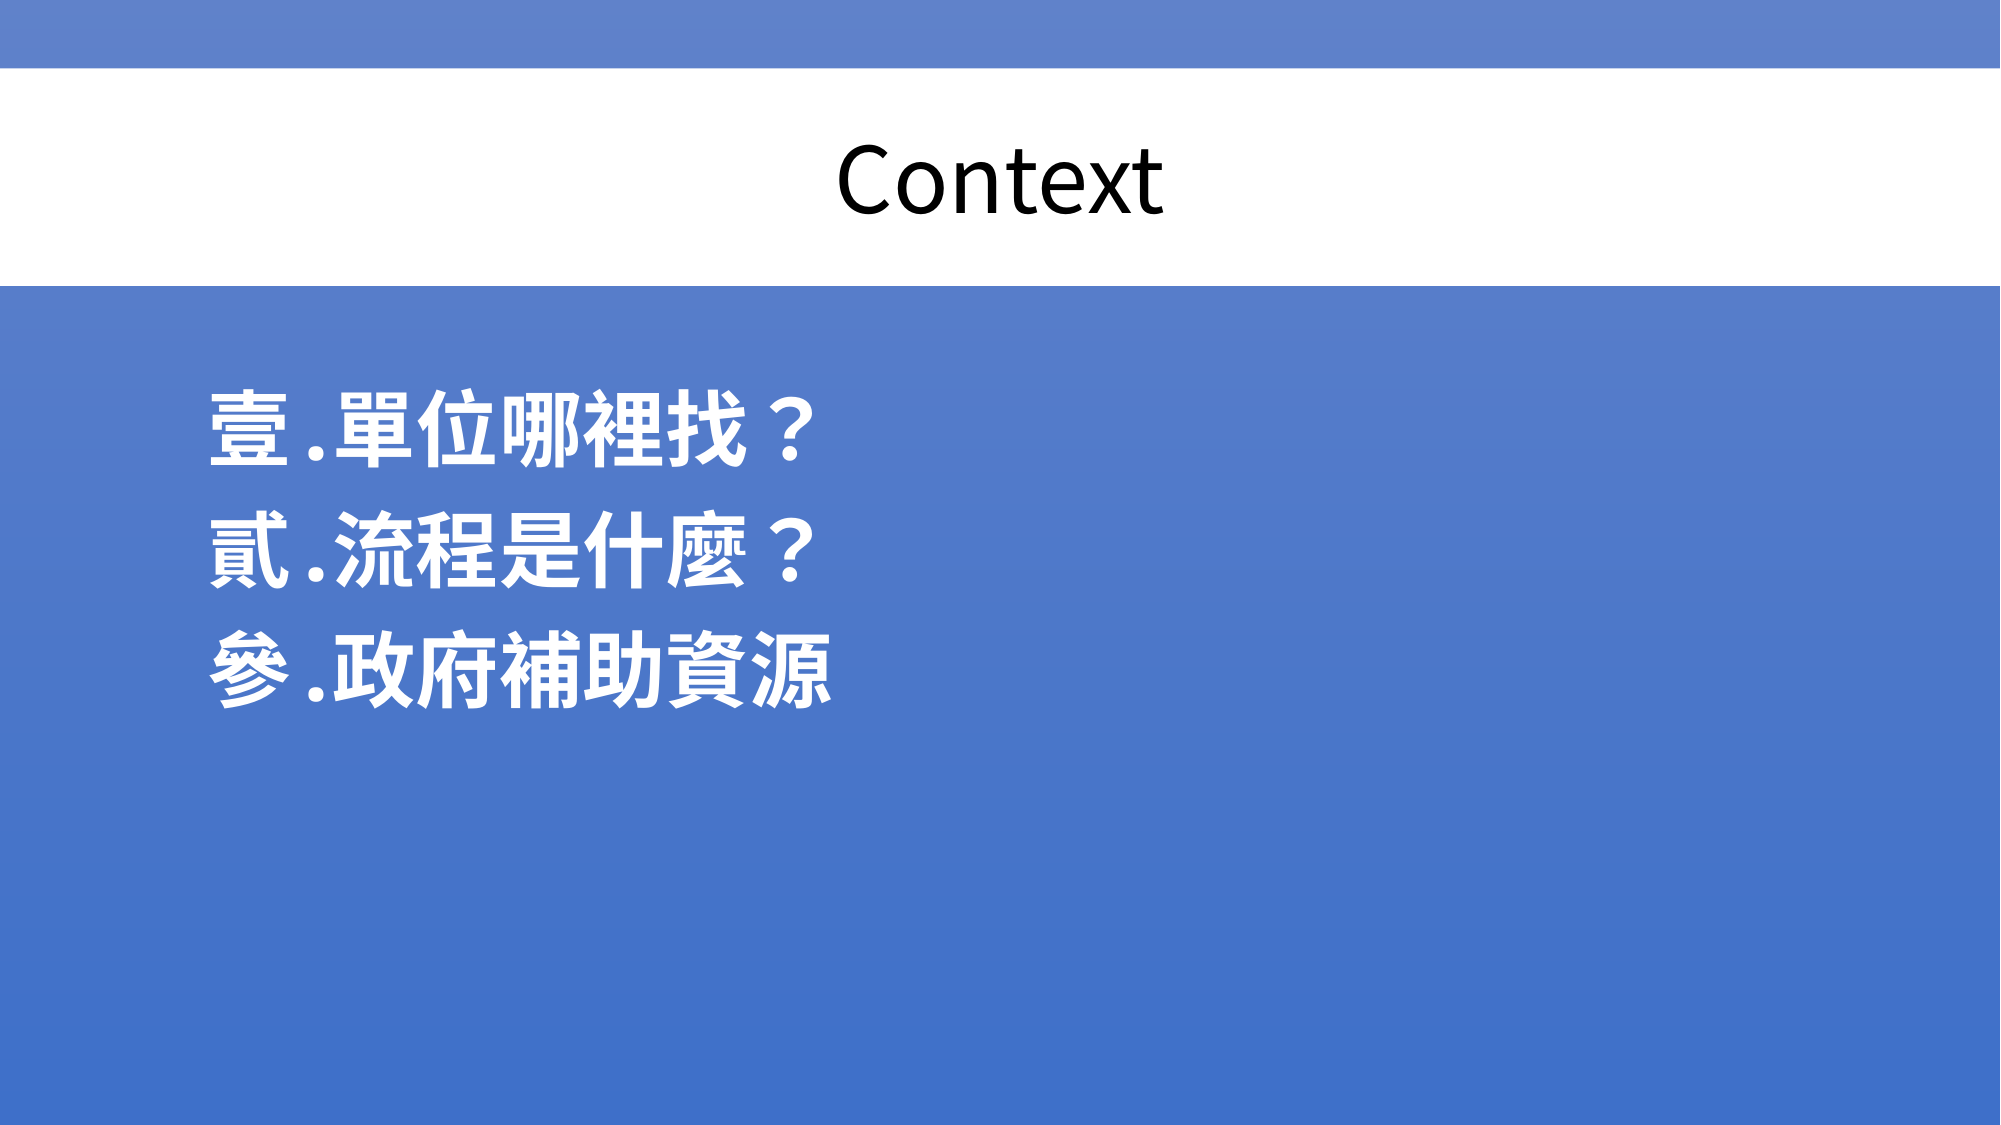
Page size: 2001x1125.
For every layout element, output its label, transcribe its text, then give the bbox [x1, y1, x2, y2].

title Context [0, 68, 2000, 286]
text_box [0, 0, 2000, 68]
list 單位哪裡找？ 流程是什麼？ 政府補助資源 [192, 369, 1918, 1084]
text_box [0, 286, 2000, 1125]
